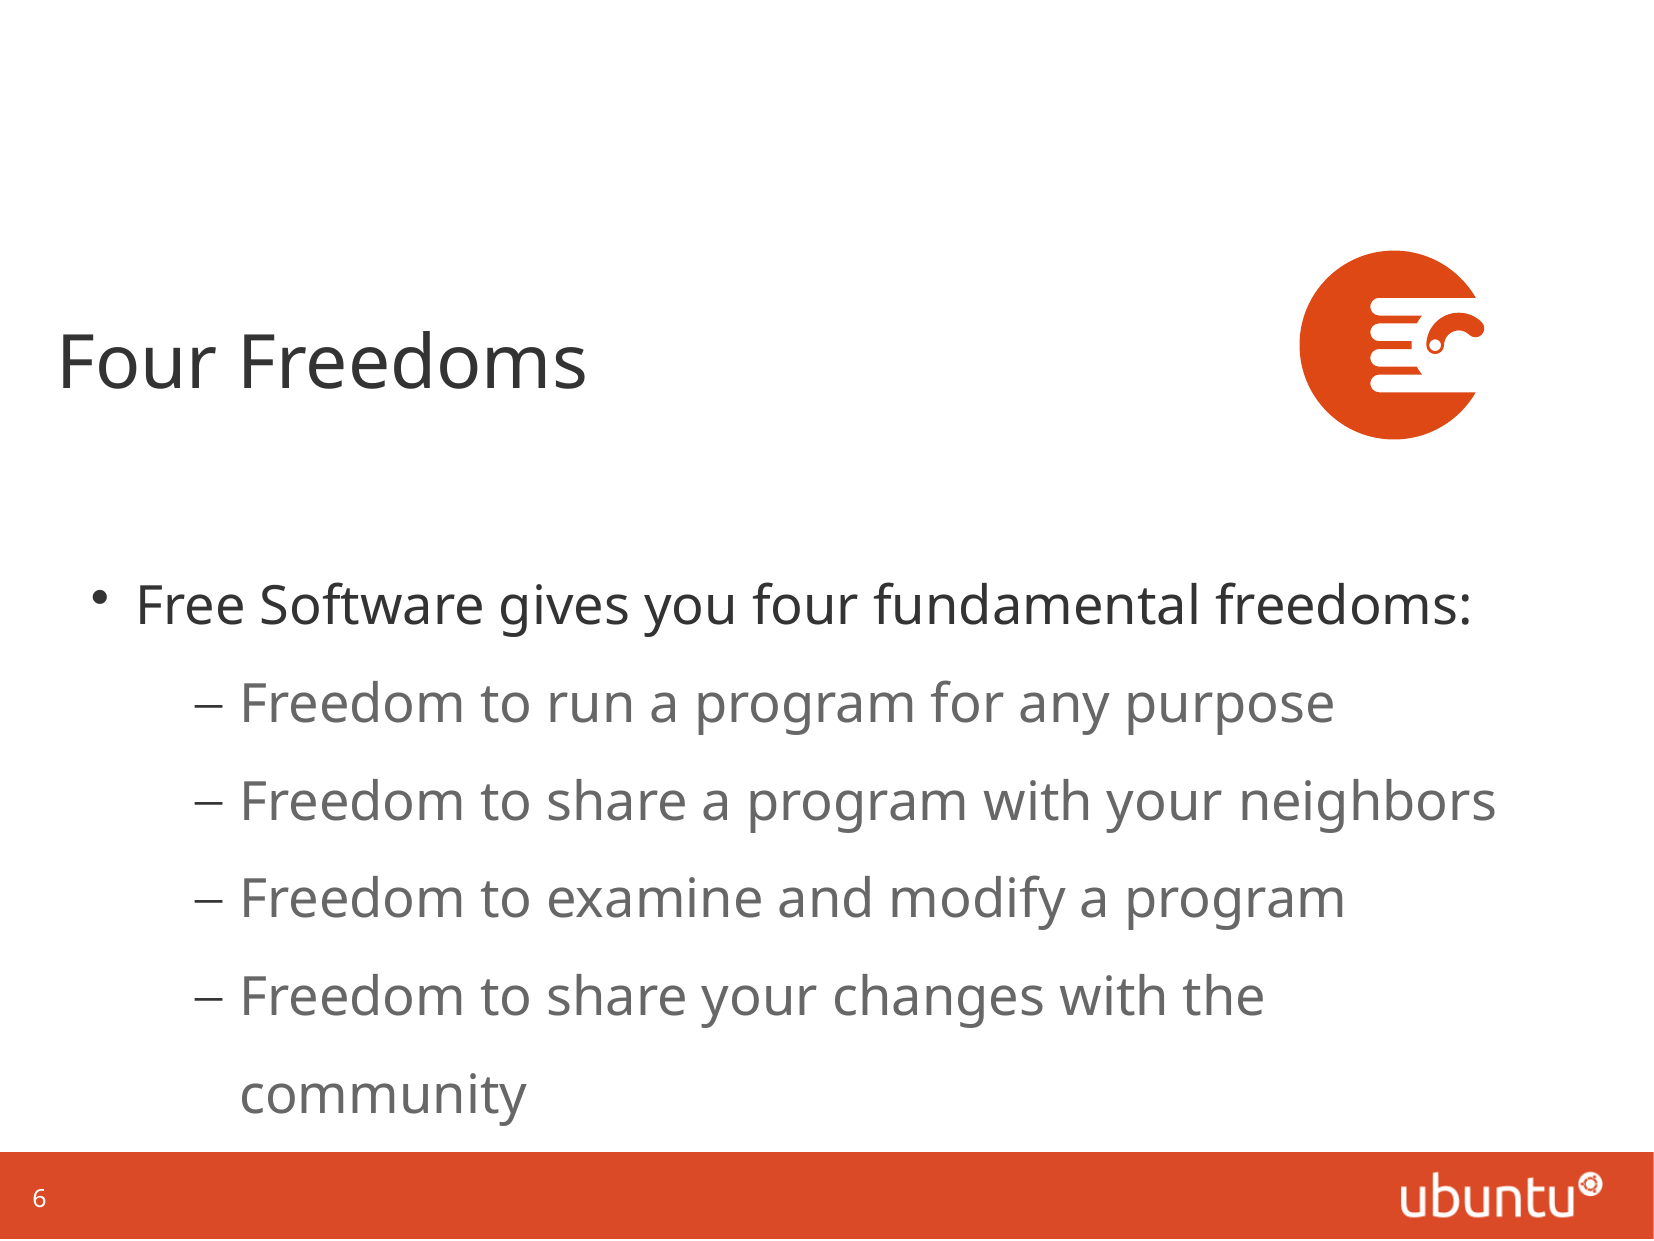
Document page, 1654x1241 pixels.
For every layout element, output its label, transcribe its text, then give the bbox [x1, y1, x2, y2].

list Free Software gives you four fundamental freedoms: Freedom to run a program for any purpose Freedom to share a program with your neighbors Freedom to examine and modify a program Freedom to share your changes with the community [64, 529, 1577, 1241]
title Four Freedoms [56, 130, 1596, 587]
picture [1577, 1152, 1654, 1239]
picture [1275, 226, 1513, 464]
picture [0, 1152, 64, 1239]
